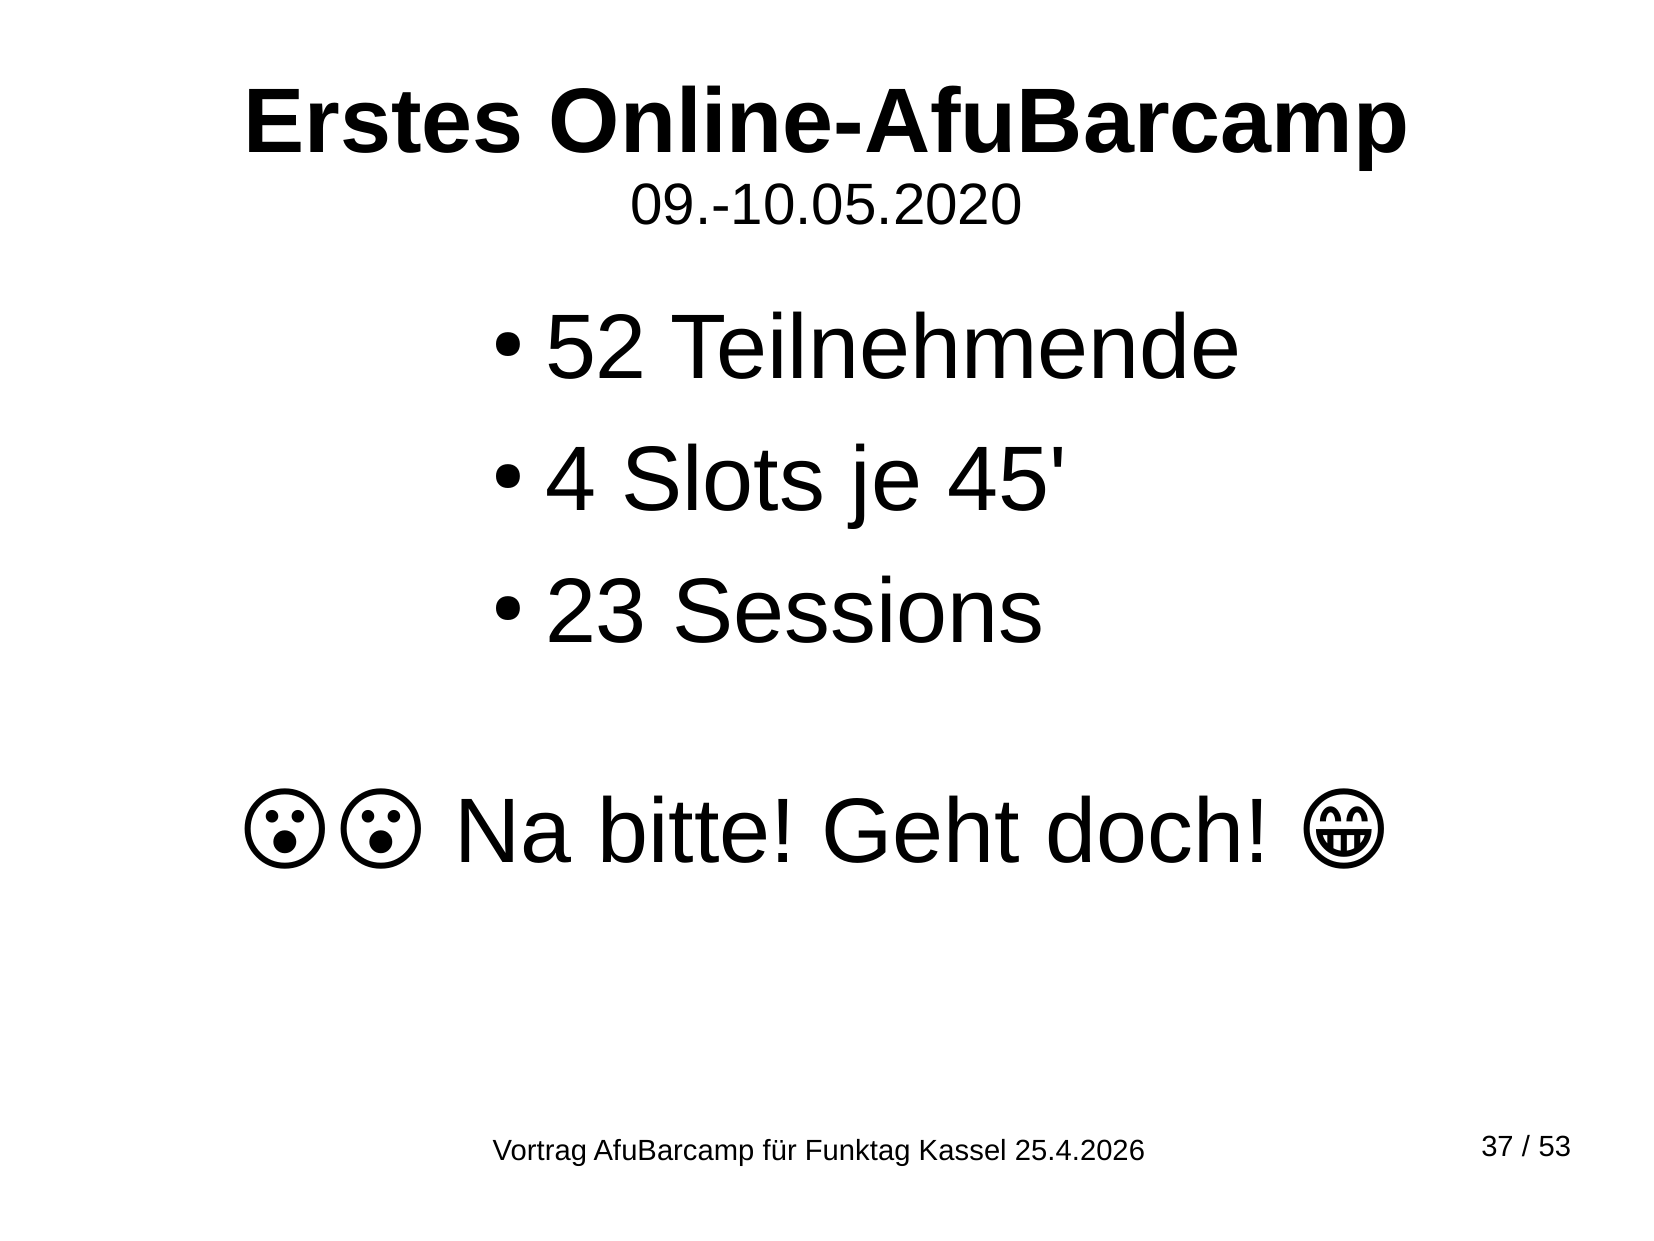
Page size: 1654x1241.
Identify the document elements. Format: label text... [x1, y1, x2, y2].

list 52 Teilnehmende 4 Slots je 45' 23 Sessions 😮‍💨 Na bitte! Geht doch! 😁 [70, 295, 1560, 1040]
title Erstes Online-AfuBarcamp 09.-10.05.2020 [82, 49, 1571, 257]
